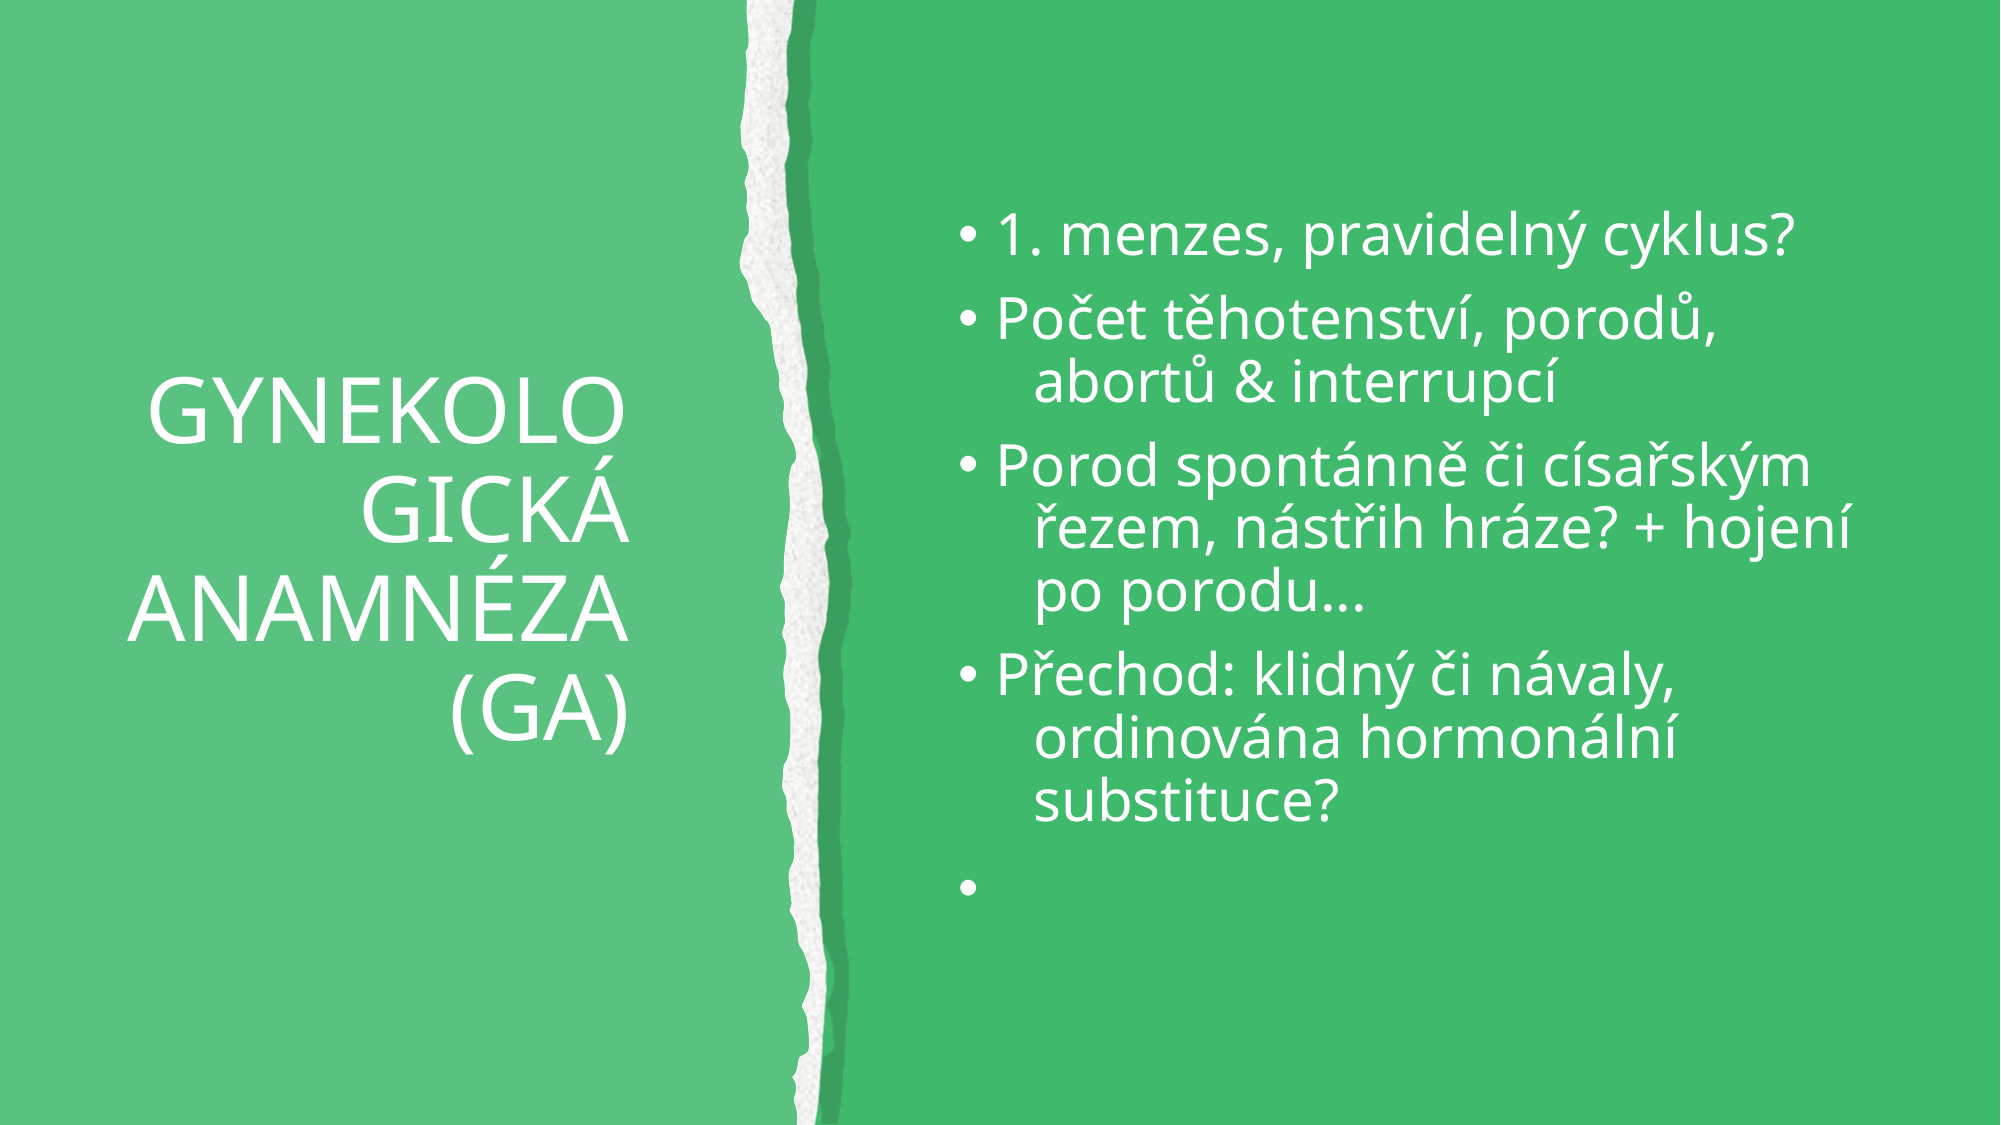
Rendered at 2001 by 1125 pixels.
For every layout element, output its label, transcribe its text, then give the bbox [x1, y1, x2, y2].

list 1. menzes, pravidelný cyklus? Počet těhotenství, porodů, abortů & interrupcí Porod spontánně či císařským řezem, nástřih hráze? + hojení po porodu... Přechod: klidný či návaly, ordinována hormonální substituce? [943, 187, 1908, 938]
text_box [0, 0, 2000, 1125]
title GYNEKOLOGICKÁ ANAMNÉZA (GA) [112, 187, 652, 938]
